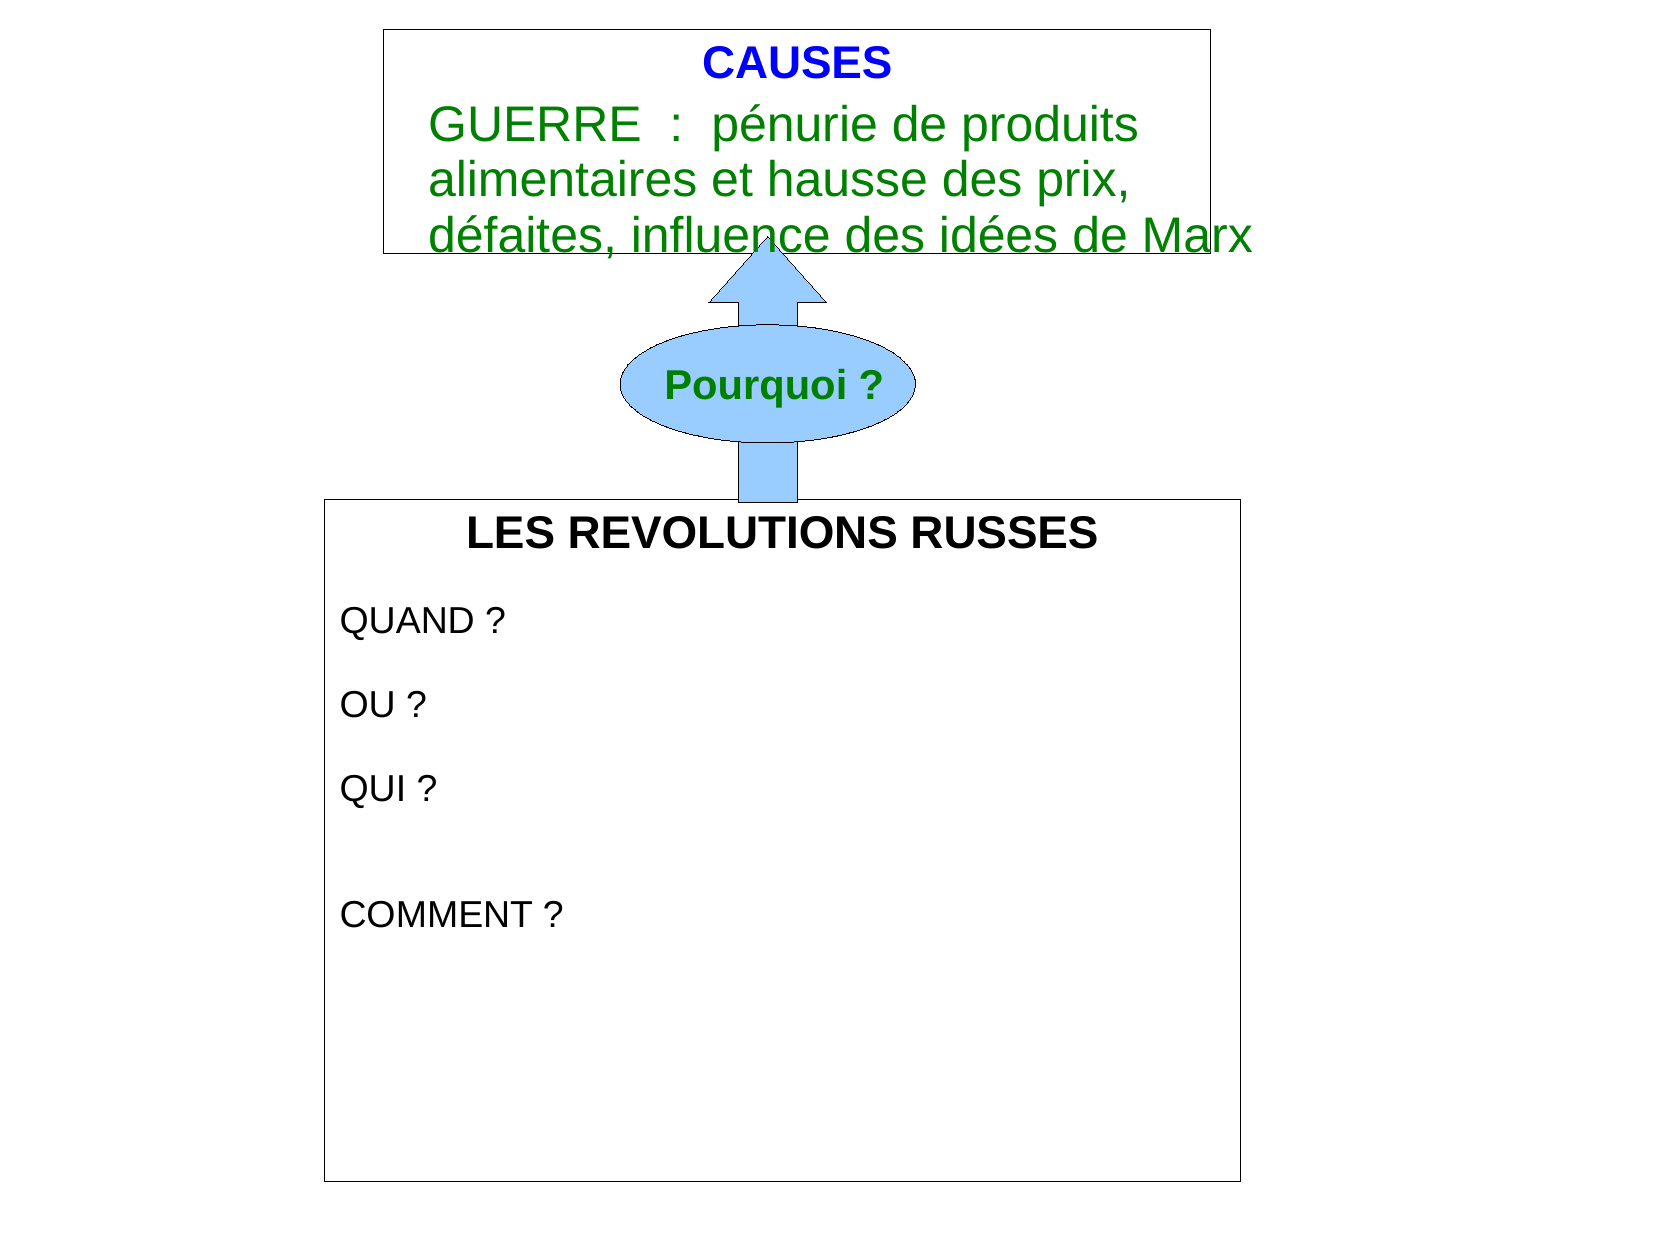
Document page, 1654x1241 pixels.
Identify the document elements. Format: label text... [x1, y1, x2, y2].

text_box LES REVOLUTIONS RUSSES QUAND ? OU ? QUI ? COMMENT ? [324, 499, 1241, 1182]
text_box Pourquoi ? [649, 354, 916, 417]
text_box CAUSES [383, 29, 1211, 254]
text_box [620, 271, 896, 503]
text_box GUERRE : pénurie de produits alimentaires et hausse des prix, défaites, influence des idées de Marx [413, 88, 1300, 271]
